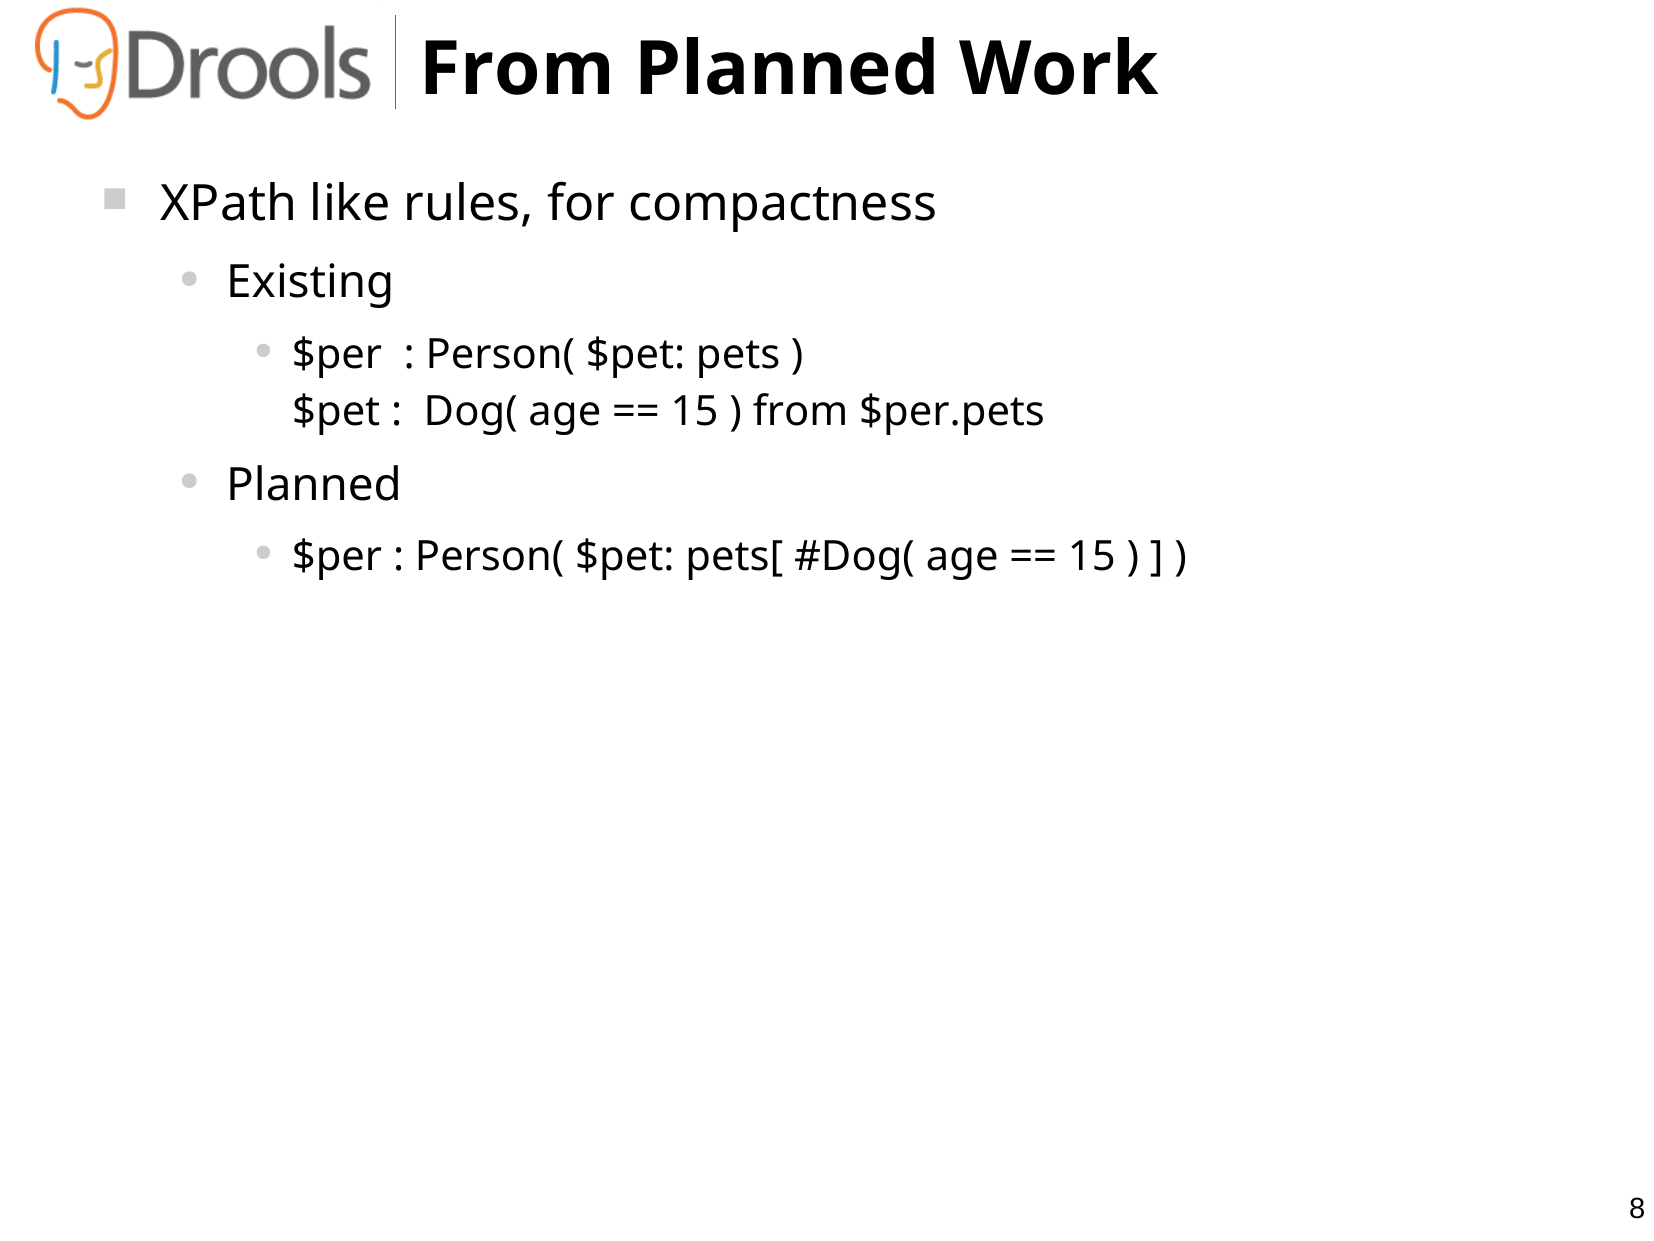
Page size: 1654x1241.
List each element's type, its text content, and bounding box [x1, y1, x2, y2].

picture [29, 0, 384, 126]
list XPath like rules, for compactness Existing $per : Person( $pet: pets ) $pet : Dog( age == 15 ) from $per.pets Planned $per : Person( $pet: pets[ #Dog( age == 15 ) ] ) [104, 166, 1589, 934]
title From Planned Work [419, 12, 1630, 118]
